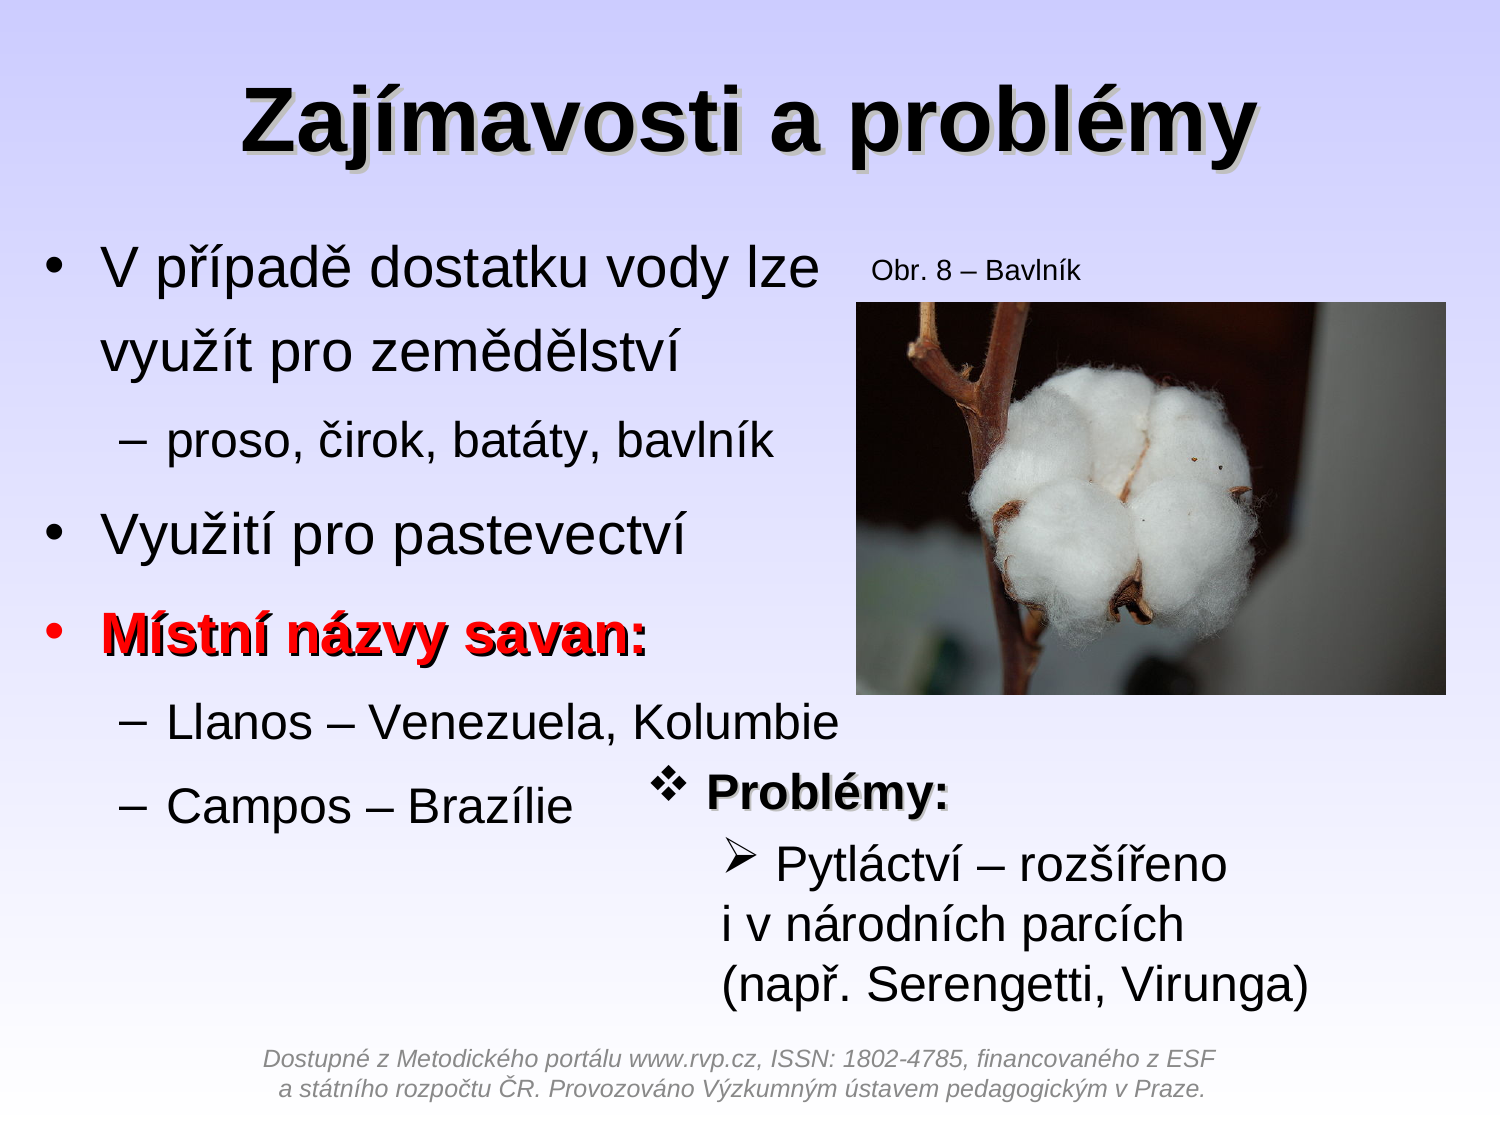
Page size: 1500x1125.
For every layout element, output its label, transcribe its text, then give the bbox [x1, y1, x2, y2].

title Zajímavosti a problémy [75, 45, 1426, 185]
picture [856, 302, 1446, 695]
text_box Problémy: Pytláctví – rozšířeno i v národních parcích (např. Serengetti, Virunga) [631, 751, 1471, 1020]
text_box Obr. 8 – Bavlník [856, 243, 1140, 294]
list V případě dostatku vody lze využít pro zemědělství proso, čirok, batáty, bavlník Využití pro pastevectví Místní názvy savan: Llanos – Venezuela, Kolumbie Campos – Brazílie [29, 208, 880, 847]
text_box Dostupné z Metodického portálu www.rvp.cz, ISSN: 1802-4785, financovaného z ESF a státního rozpočtu ČR. Provozováno Výzkumným ústavem pedagogickým v Praze. [218, 1034, 1269, 1106]
